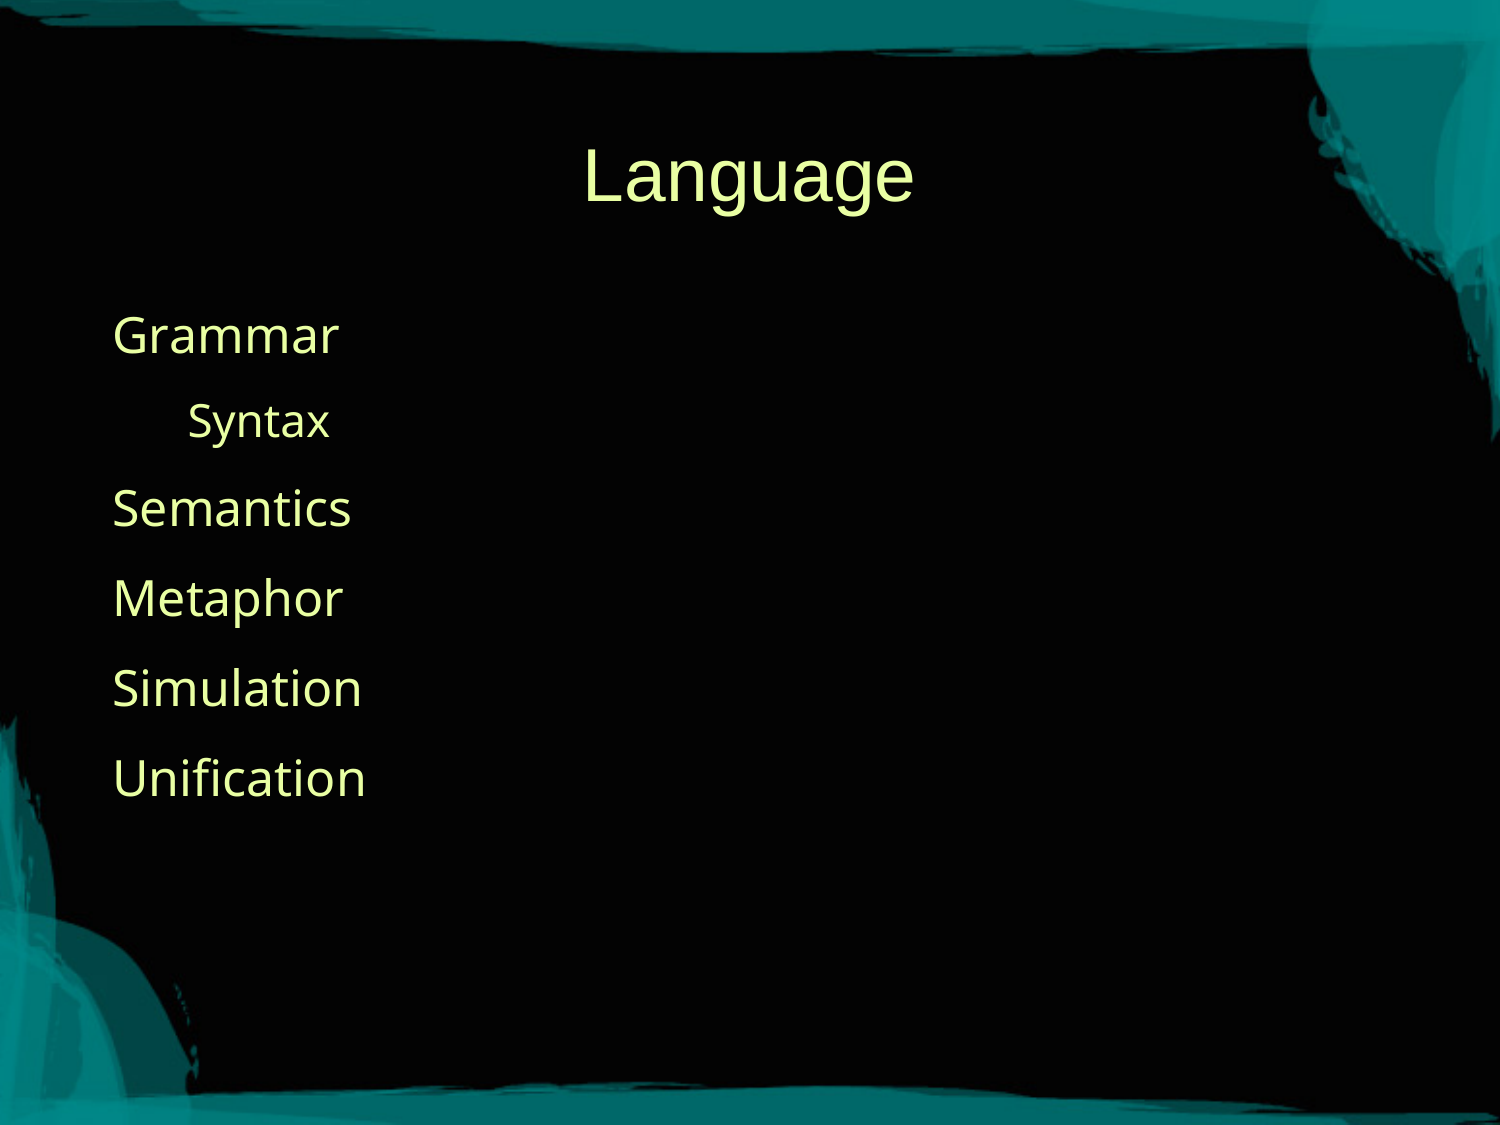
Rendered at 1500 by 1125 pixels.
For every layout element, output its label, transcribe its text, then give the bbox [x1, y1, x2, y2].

title Language [112, 87, 1388, 263]
list Grammar Syntax Semantics Metaphor Simulation Unification [112, 299, 1388, 986]
picture [0, 0, 1500, 1125]
